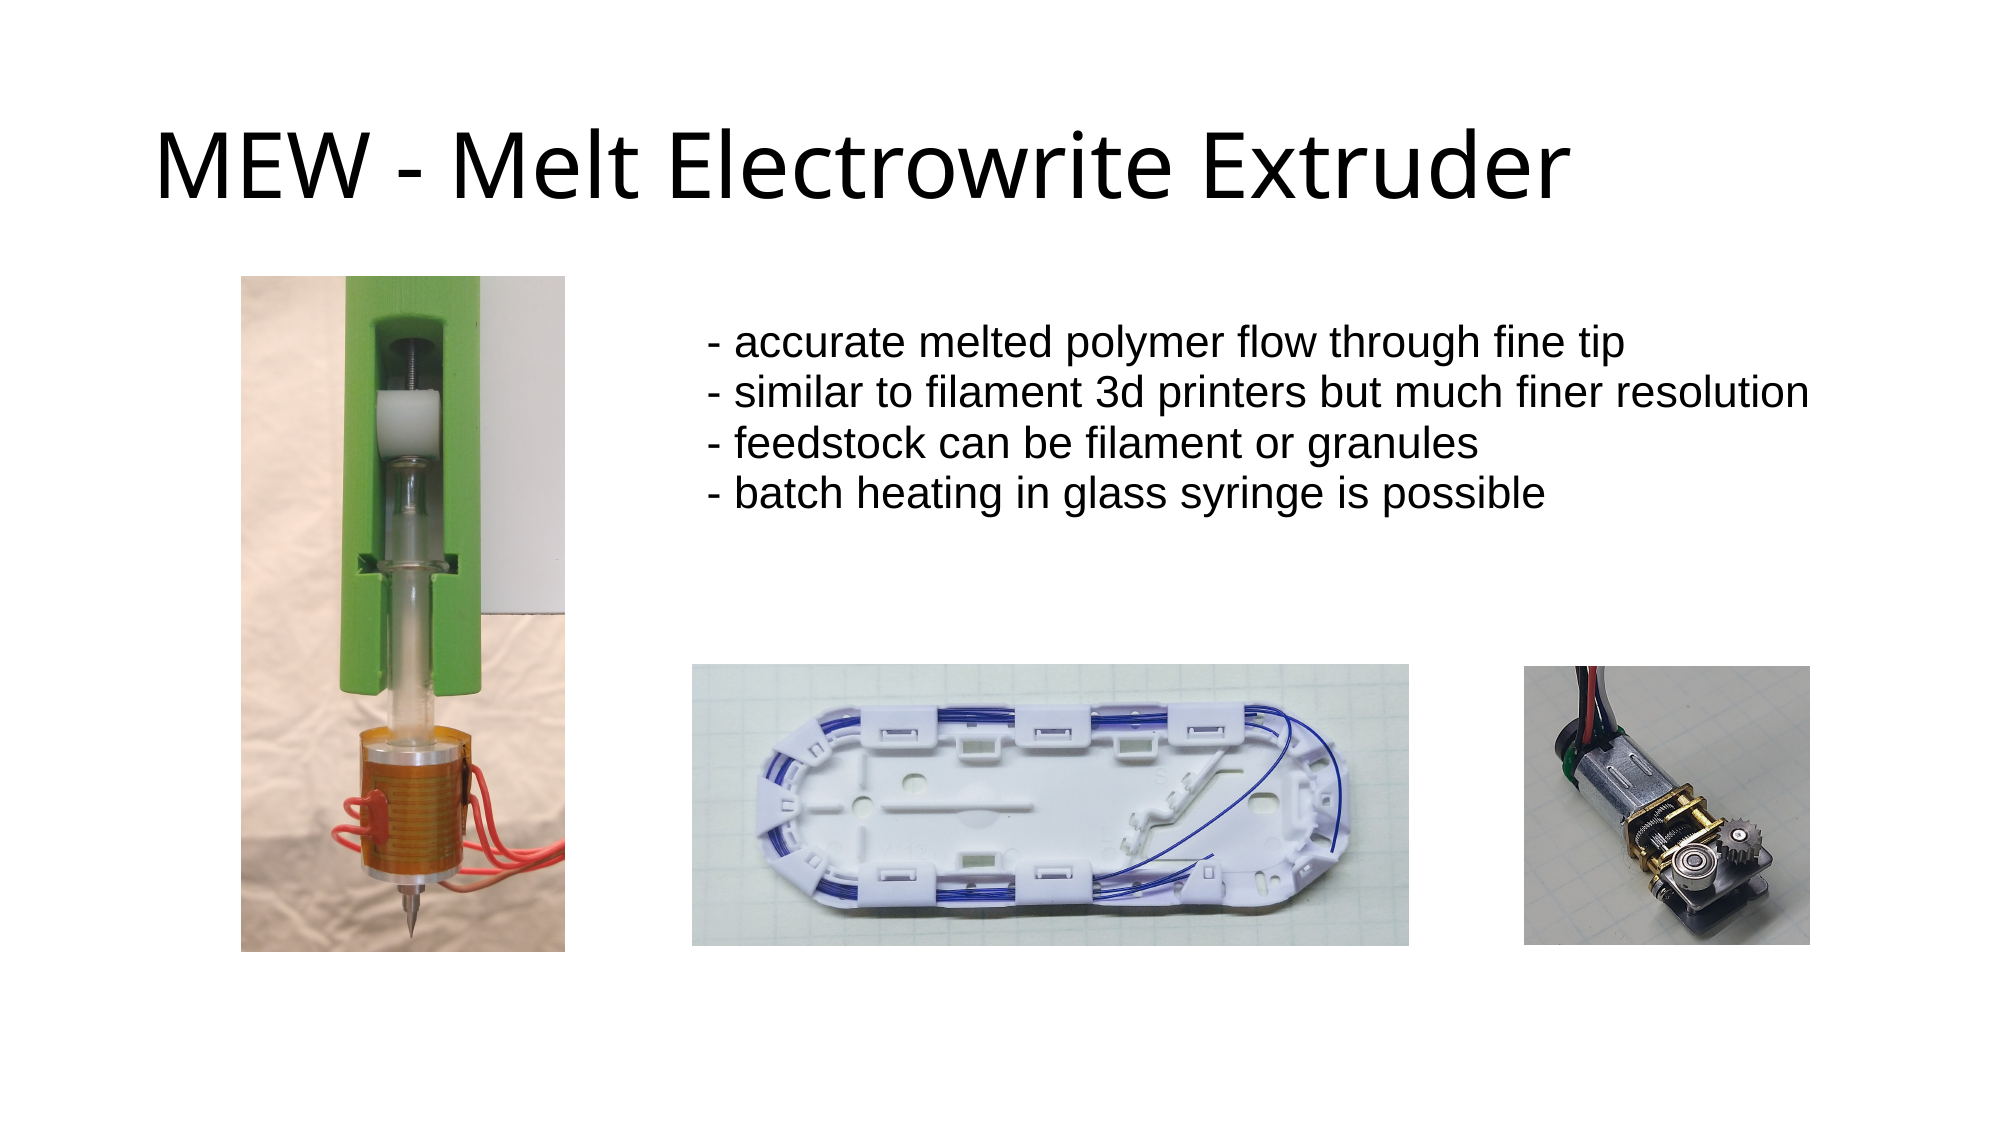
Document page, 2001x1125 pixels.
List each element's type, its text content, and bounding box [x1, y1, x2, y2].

title MEW - Melt Electrowrite Extruder [137, 59, 1863, 278]
text_box - accurate melted polymer flow through fine tip - similar to filament 3d printers but much finer resolution - feedstock can be filament or granules - batch heating in glass syringe is possible [693, 310, 1836, 529]
picture [1524, 666, 1810, 945]
picture [692, 664, 1409, 946]
picture [241, 276, 565, 952]
